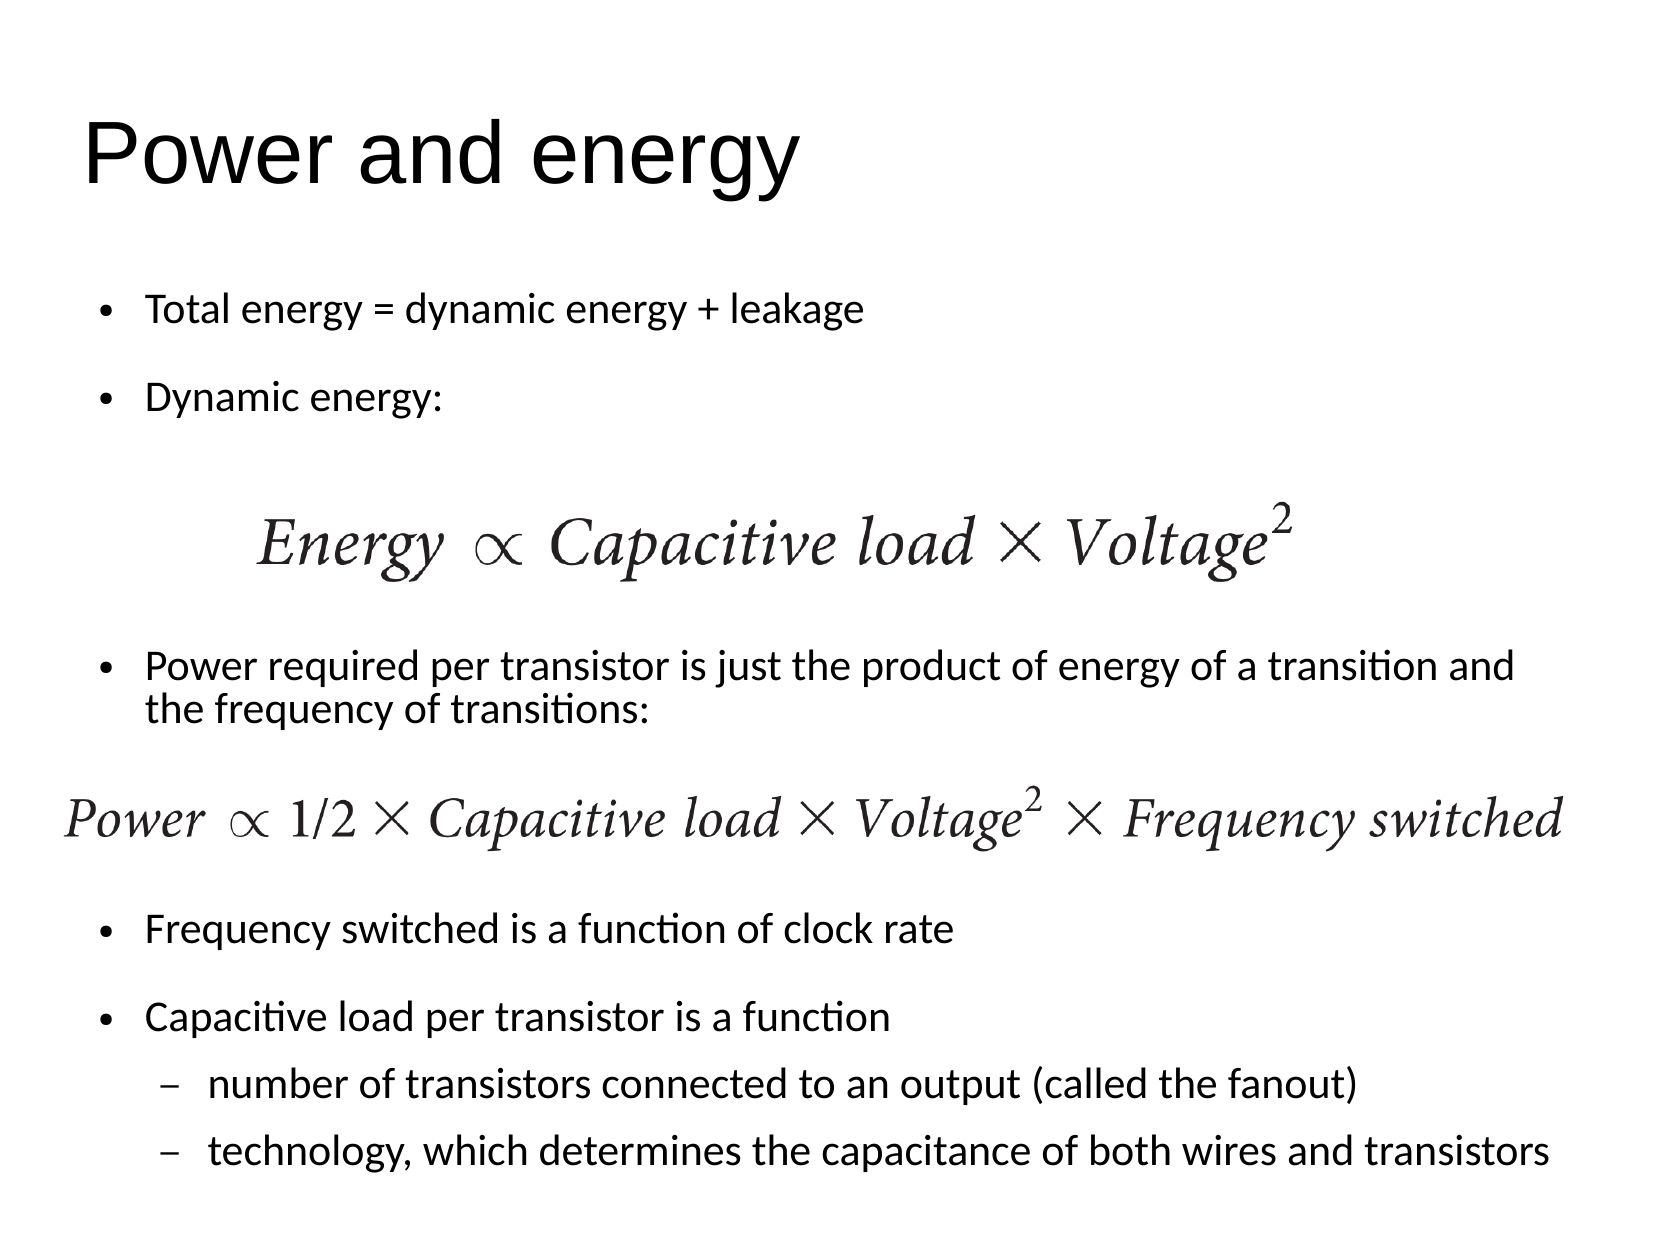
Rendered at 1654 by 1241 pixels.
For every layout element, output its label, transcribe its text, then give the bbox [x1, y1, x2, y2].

picture [37, 770, 1579, 863]
title Power and energy [82, 49, 1571, 257]
list Total energy = dynamic energy + leakage Dynamic energy: Power required per transistor is just the product of energy of a transition and the frequency of transitions: Frequency switched is a function of clock rate Capacitive load per transistor is a function number of transistors connected to an output (called the fanout) technology, which determines the capacitance of both wires and transistors [82, 863, 1571, 1201]
picture [225, 480, 1325, 601]
list Total energy = dynamic energy + leakage Dynamic energy: Power required per transistor is just the product of energy of a transition and the frequency of transitions: Frequency switched is a function of clock rate Capacitive load per transistor is a function number of transistors connected to an output (called the fanout) technology, which determines the capacitance of both wires and transistors [82, 290, 1571, 770]
